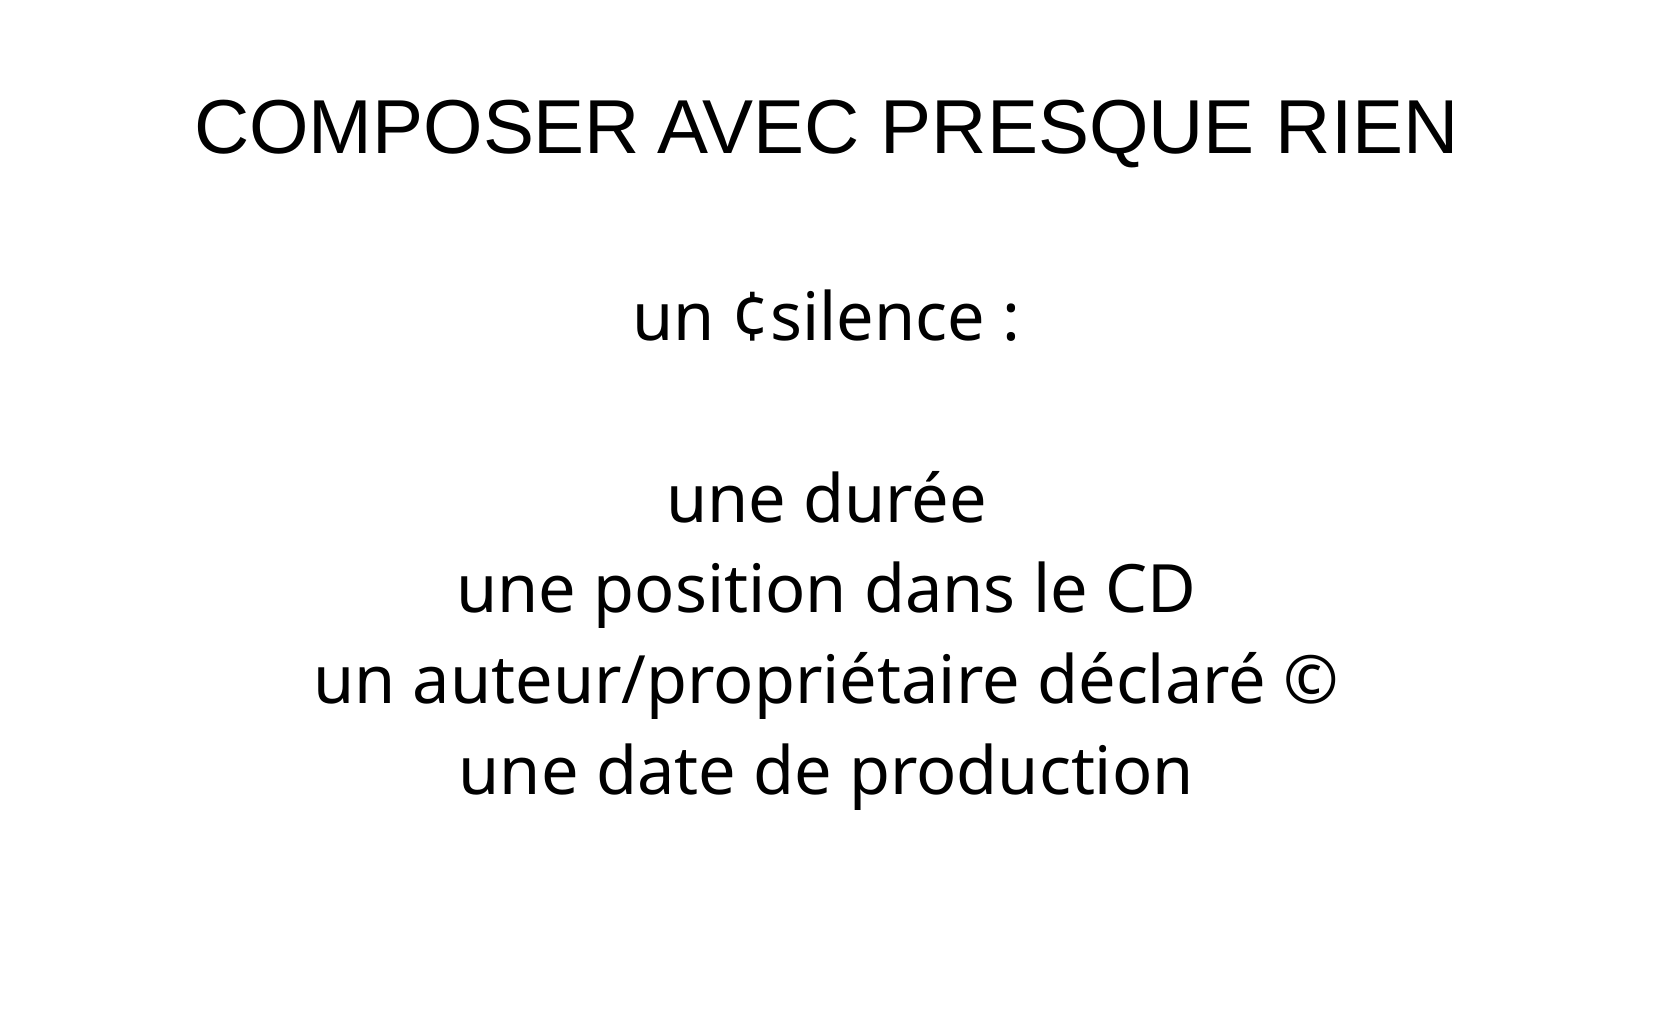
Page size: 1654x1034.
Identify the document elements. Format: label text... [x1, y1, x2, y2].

title COMPOSER AVEC PRESQUE RIEN [82, 41, 1571, 214]
subtitle un ¢silence : une durée une position dans le CD un auteur/propriétaire déclaré © une date de production [82, 241, 1571, 842]
